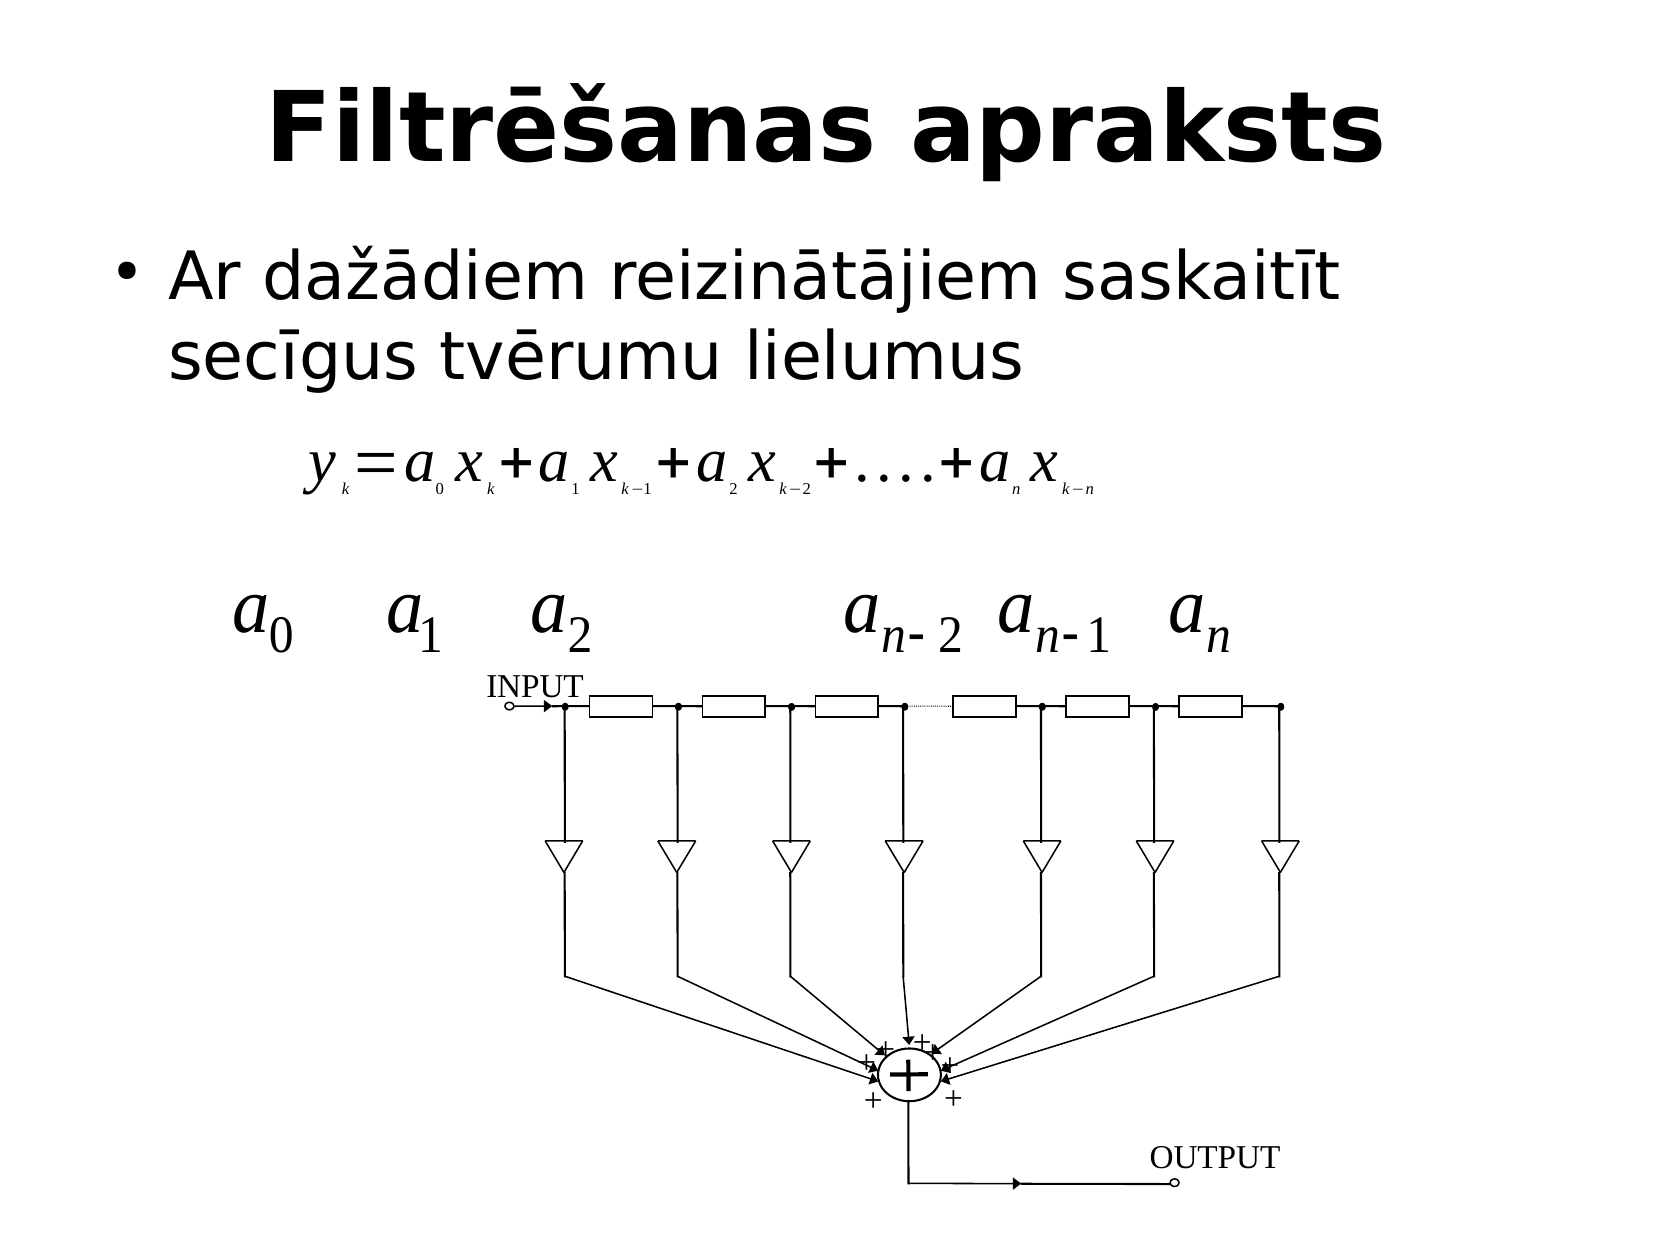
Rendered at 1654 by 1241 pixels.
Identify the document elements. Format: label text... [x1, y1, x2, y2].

title Filtrēšanas apraksts [82, 49, 1571, 196]
text_box OUTPUT [1147, 1133, 1294, 1159]
chart [526, 566, 596, 660]
text_box + [874, 1025, 897, 1052]
text_box + [938, 1041, 964, 1068]
chart [228, 566, 298, 660]
text_box [1278, 703, 1284, 710]
text_box + [921, 1046, 932, 1058]
text_box [902, 703, 908, 710]
text_box + [861, 1075, 883, 1103]
text_box OUTPUT [1154, 1147, 1168, 1159]
chart [382, 566, 442, 660]
chart [993, 566, 1111, 660]
text_box INPUT [502, 677, 512, 692]
chart [301, 425, 1097, 498]
text_box [1039, 703, 1046, 710]
list Ar dažādiem reizinātājiem saskaitīt secīgus tvērumu lielumus [82, 225, 1538, 683]
text_box + [942, 1074, 962, 1100]
text_box [1152, 703, 1159, 711]
chart [840, 566, 967, 660]
text_box INPUT [484, 662, 598, 692]
text_box [675, 703, 682, 710]
text_box [562, 703, 568, 710]
text_box + [932, 1028, 943, 1058]
text_box + [855, 1038, 877, 1065]
chart [1165, 566, 1238, 660]
text_box [788, 703, 795, 711]
text_box + [910, 1018, 932, 1046]
